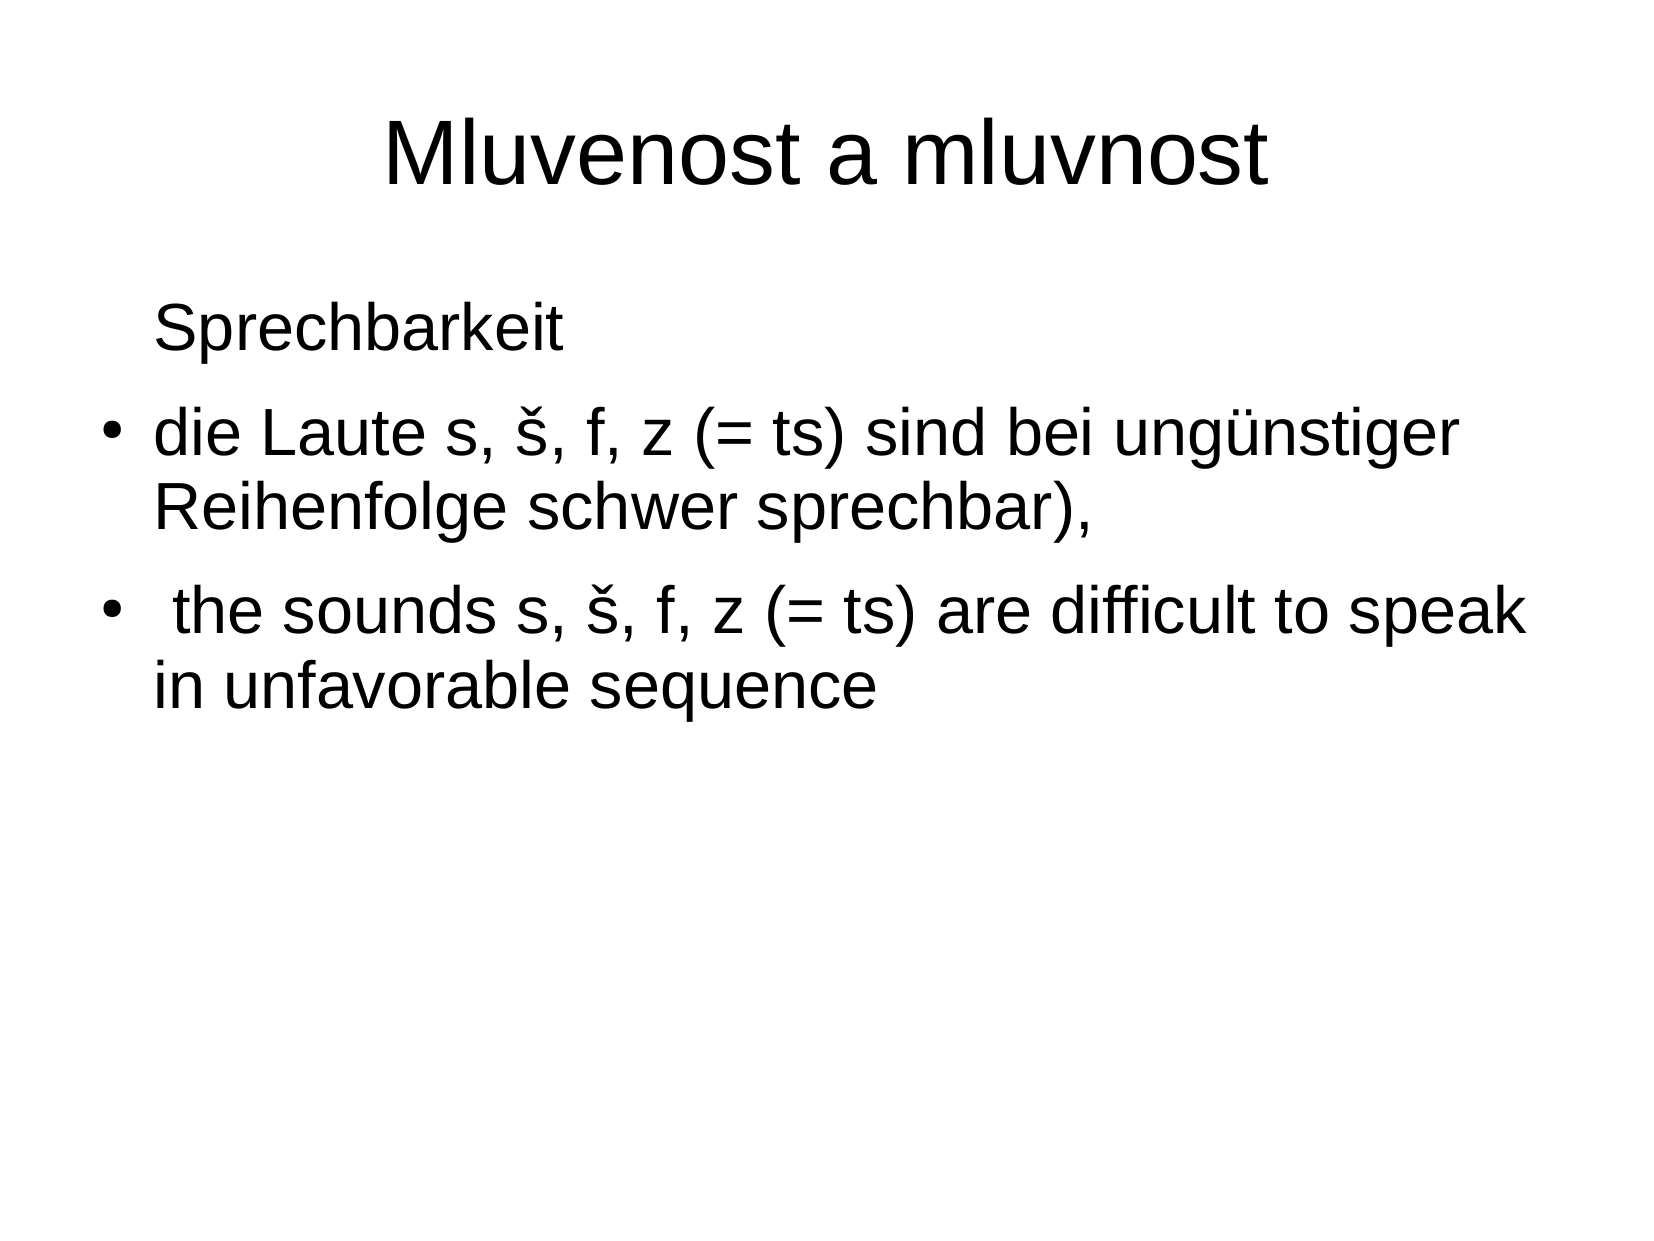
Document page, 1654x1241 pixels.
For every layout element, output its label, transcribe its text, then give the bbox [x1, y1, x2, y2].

title Mluvenost a mluvnost [82, 49, 1571, 257]
list Sprechbarkeit die Laute s, š, f, z (= ts) sind bei ungünstiger Reihenfolge schwer sprechbar), the sounds s, š, f, z (= ts) are difficult to speak in unfavorable sequence [82, 290, 1571, 1010]
